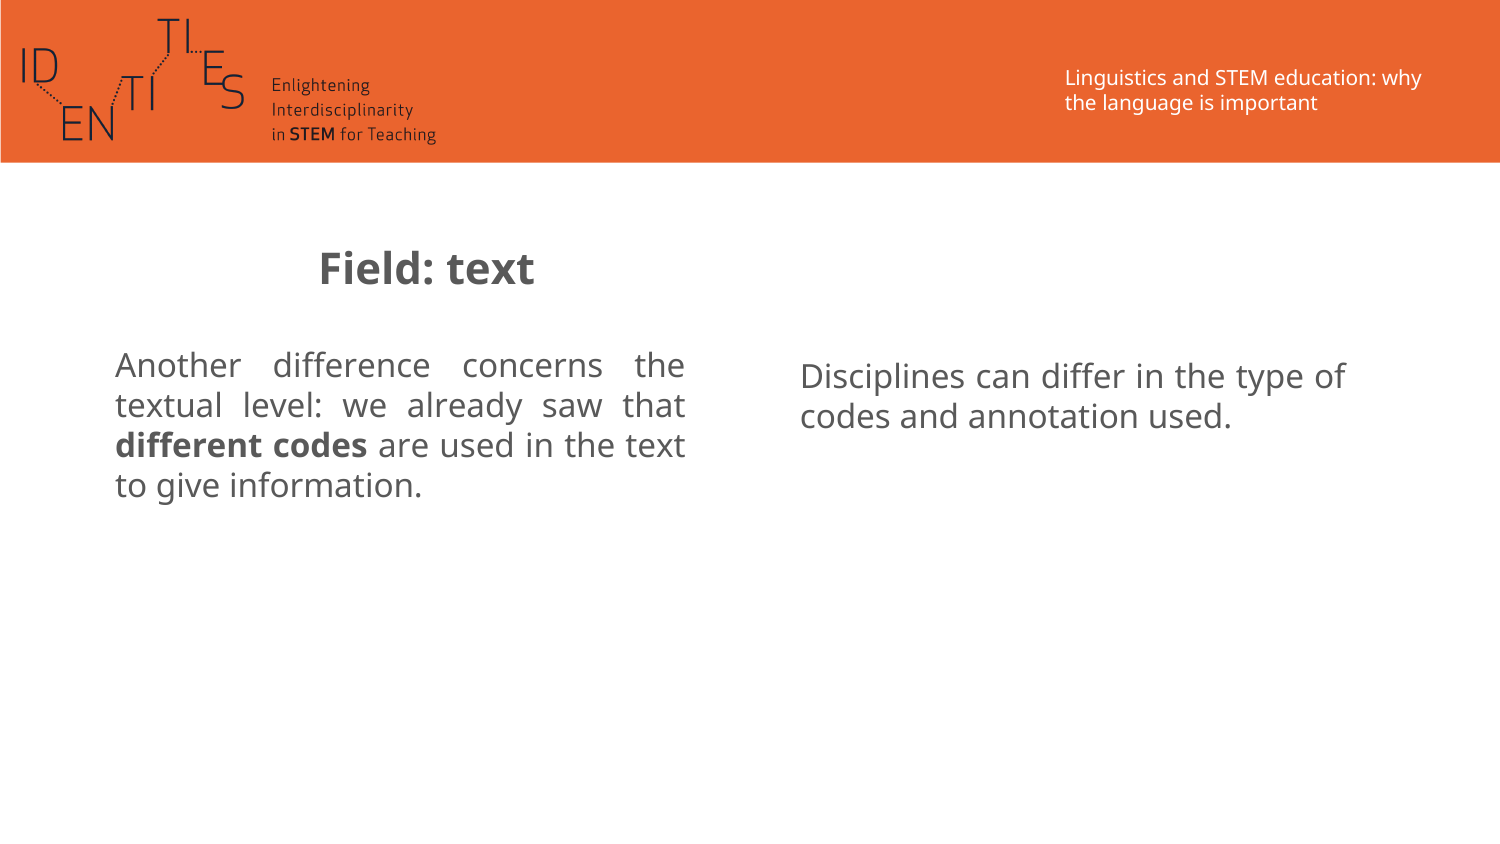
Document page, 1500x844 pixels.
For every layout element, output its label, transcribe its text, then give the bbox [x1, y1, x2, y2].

text_box Field: text [136, 225, 717, 309]
text_box Linguistics and STEM education: why the language is important [1049, 57, 1472, 164]
text_box Disciplines can differ in the type of codes and annotation used. [784, 347, 1415, 444]
picture [22, 15, 436, 148]
text_box [0, 0, 1500, 163]
list Another difference concerns the textual level: we already saw that different codes are used in the text to give information. [100, 337, 731, 592]
